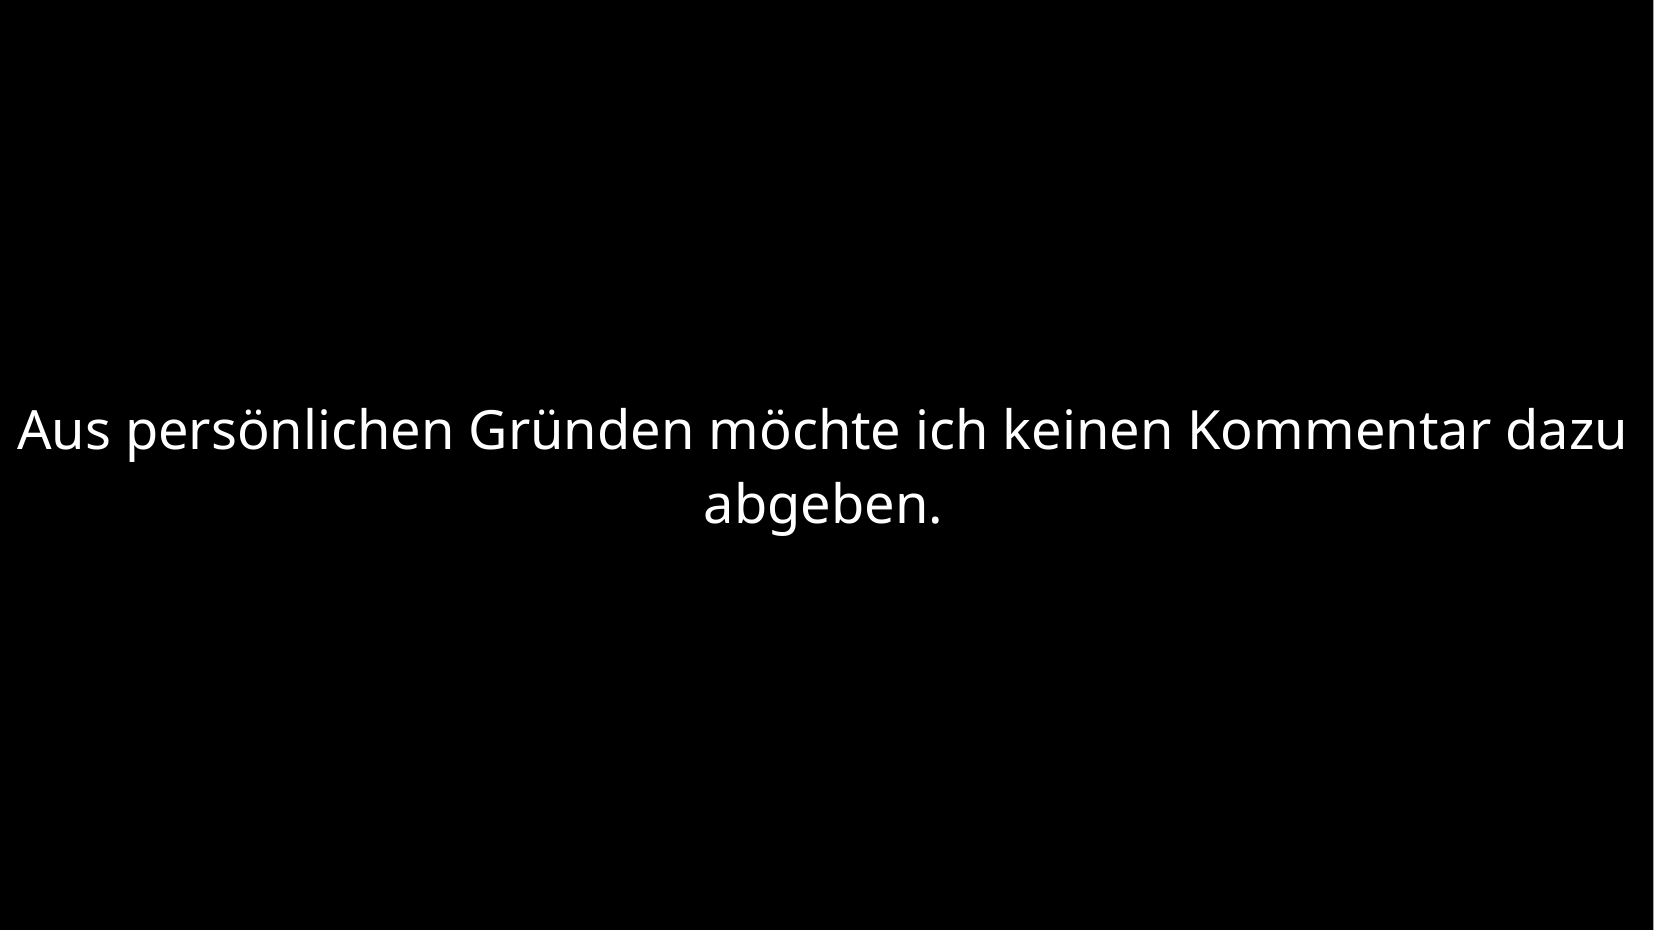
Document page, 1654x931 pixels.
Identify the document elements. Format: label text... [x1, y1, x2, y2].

text_box Aus persönlichen Gründen möchte ich keinen Kommentar dazu abgeben. [0, 383, 1654, 724]
